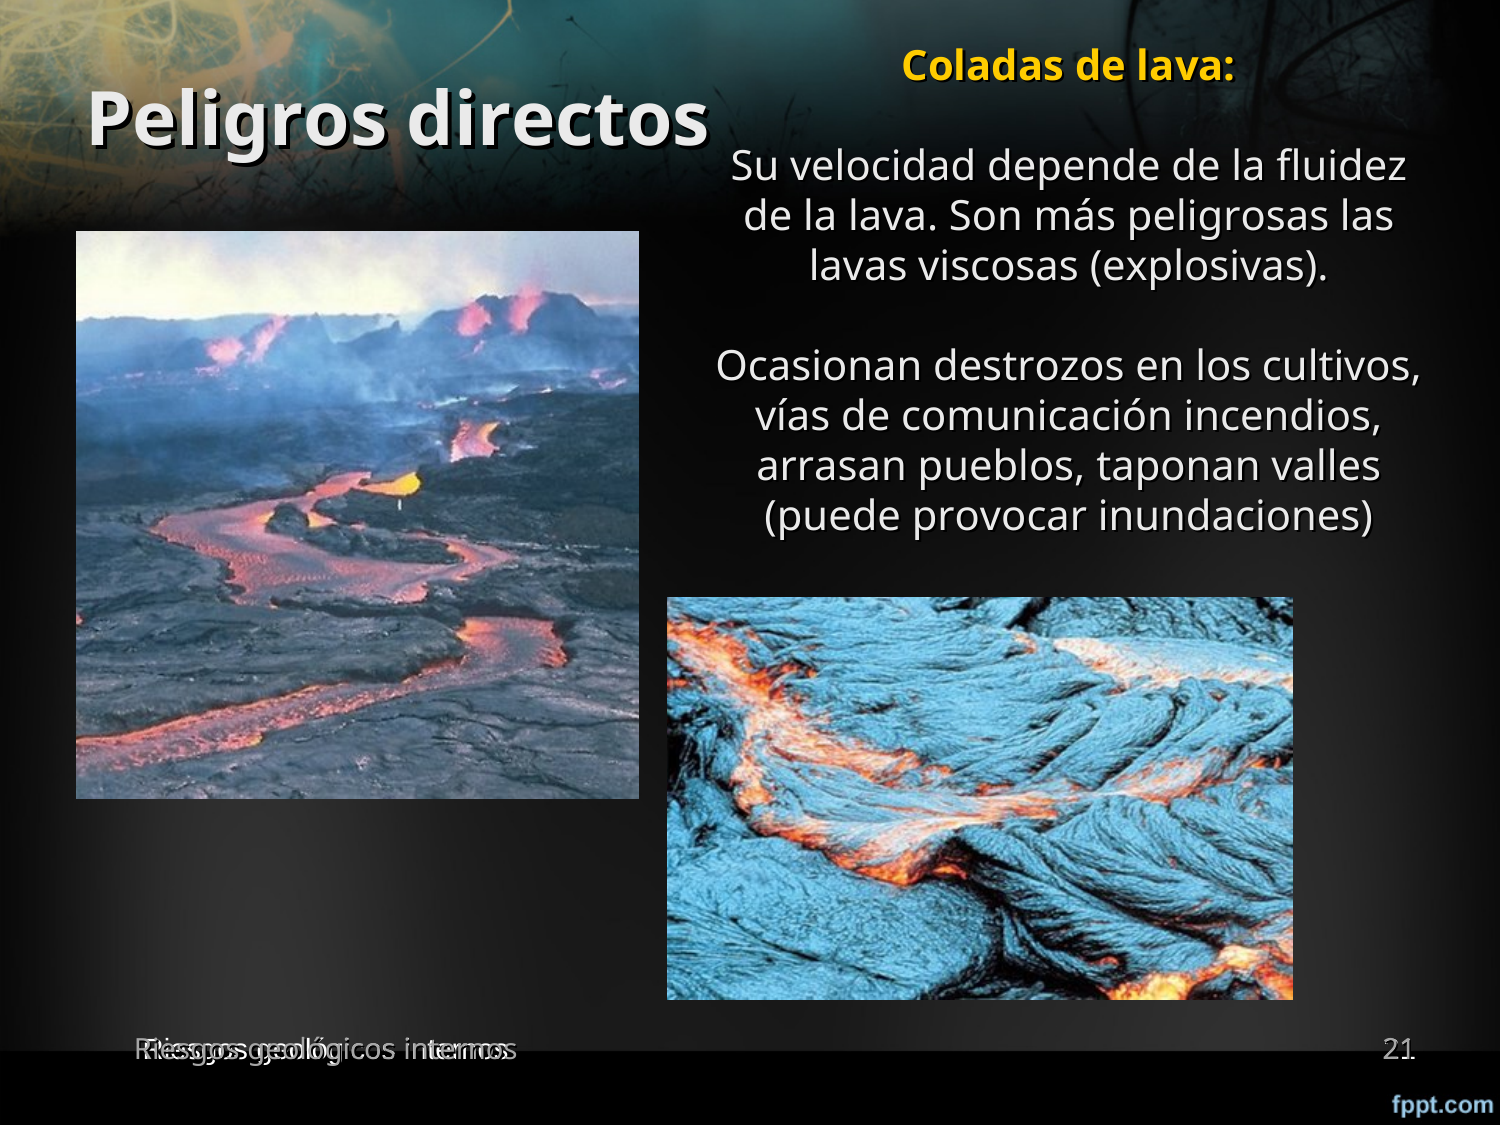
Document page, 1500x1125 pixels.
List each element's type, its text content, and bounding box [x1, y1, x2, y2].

picture [0, 0, 1500, 1125]
text_box Coladas de lava: Su velocidad depende de la fluidez de la lava. Son más peligrosas las lavas viscosas (explosivas). Ocasionan destrozos en los cultivos, vías de comunicación incendios, arrasan pueblos, taponan valles (puede provocar inundaciones) [690, 30, 1447, 547]
title Peligros directos [70, 35, 690, 197]
text_box <número> [1080, 1023, 1431, 1102]
text_box Riesgos geológicos internos [88, 1023, 564, 1102]
